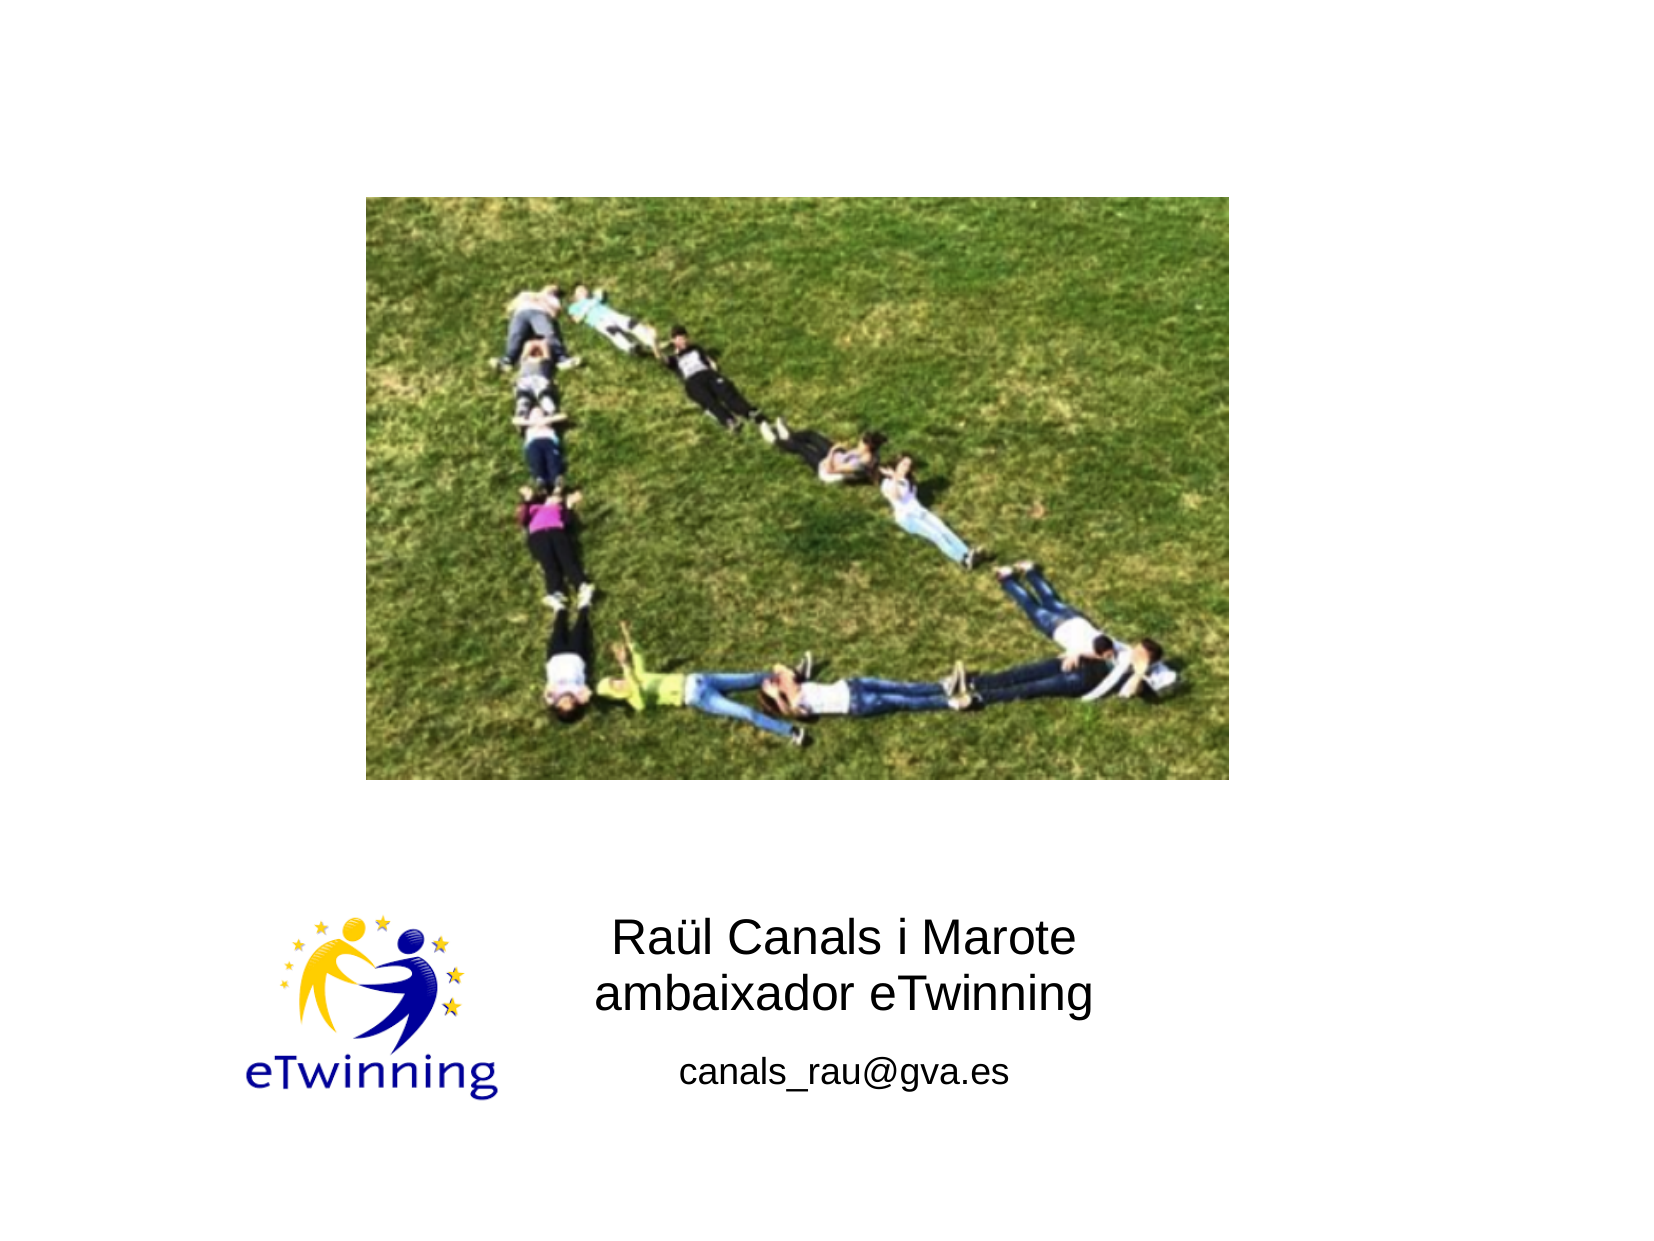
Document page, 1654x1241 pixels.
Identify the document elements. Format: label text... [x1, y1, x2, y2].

list Raül Canals i Marote ambaixador eTwinning canals_rau@gva.es [165, 692, 1524, 1123]
picture [236, 904, 508, 1111]
picture [366, 197, 1229, 780]
